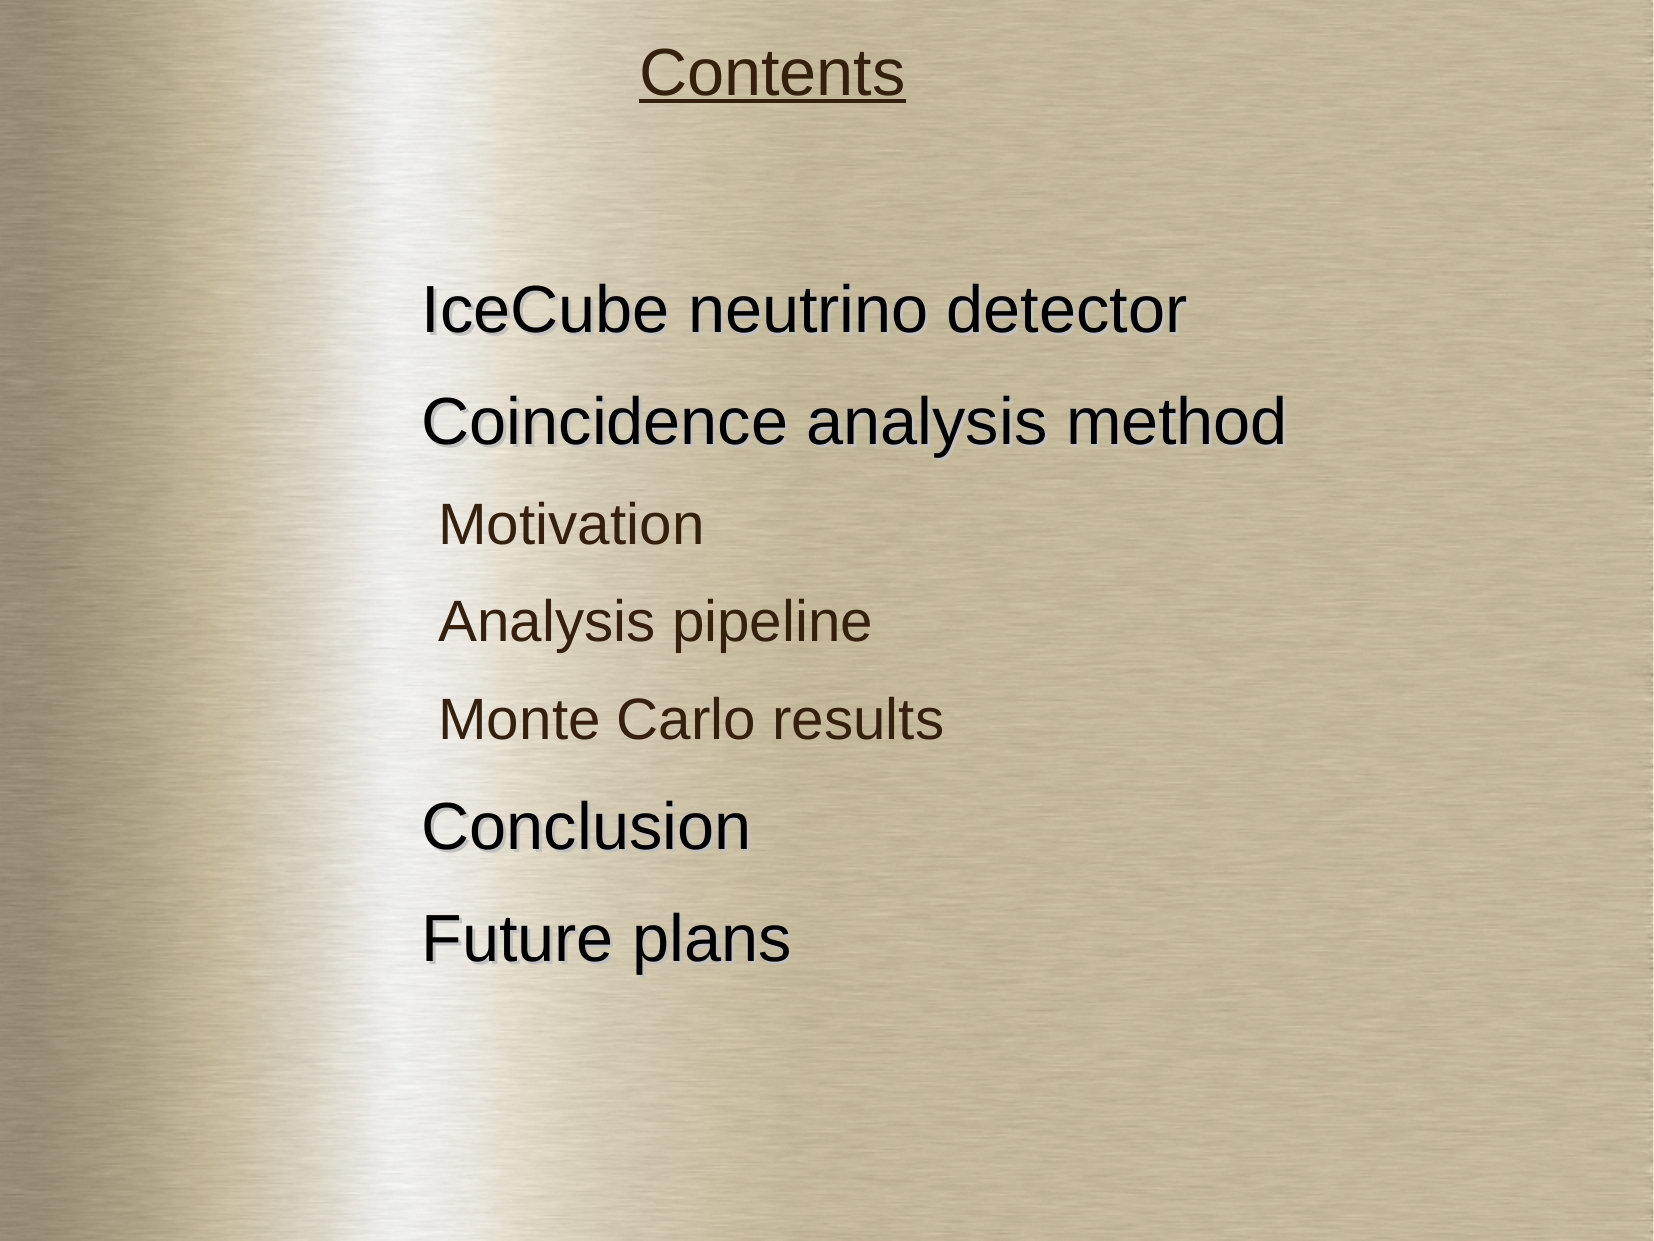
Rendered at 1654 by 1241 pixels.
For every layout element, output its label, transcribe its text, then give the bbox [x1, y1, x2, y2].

text_box Contents [624, 27, 922, 118]
picture [0, 0, 1654, 1241]
text_box IceCube neutrino detector Coincidence analysis method Motivation Analysis pipeline Monte Carlo results Conclusion Future plans [388, 227, 1360, 947]
